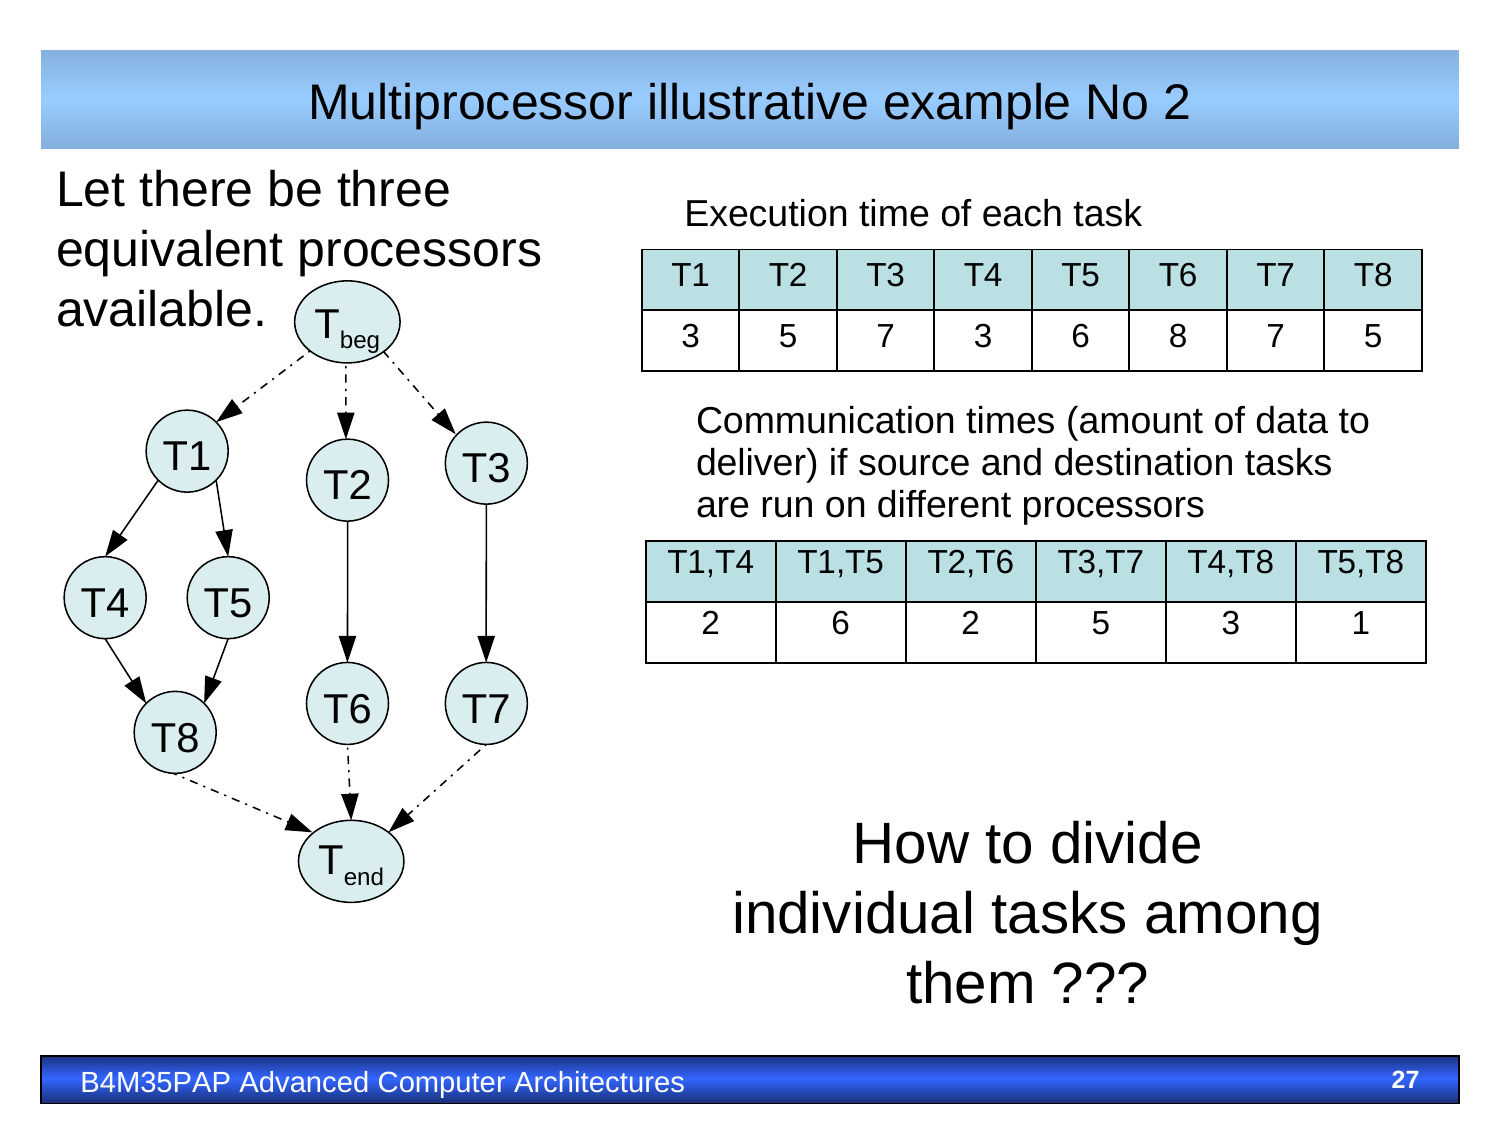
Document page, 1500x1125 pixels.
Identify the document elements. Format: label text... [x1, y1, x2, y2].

text_box [347, 744, 352, 821]
text_box Execution time of each task [669, 185, 1158, 243]
table_header T1 [643, 250, 738, 309]
table_header T2,T6 [907, 542, 1035, 601]
table_header T5 [1033, 250, 1128, 309]
text_box T6 [306, 662, 389, 745]
table_header T7 [1228, 250, 1323, 309]
title Multiprocessor illustrative example No 2 [41, 50, 1459, 149]
table_header T6 [1130, 250, 1226, 309]
text_box [204, 638, 229, 704]
text_box T2 [306, 439, 389, 522]
table_header T3,T7 [1037, 542, 1165, 601]
table_cell 3 [935, 311, 1031, 370]
text_box Tend [298, 820, 404, 903]
table_header T1,T4 [647, 542, 775, 601]
table_cell 8 [1130, 311, 1226, 370]
table_header T4 [935, 250, 1031, 309]
text_box T7 [445, 662, 528, 745]
table_cell 5 [740, 311, 836, 370]
table_cell 5 [1037, 603, 1165, 662]
text_box T5 [187, 556, 270, 639]
table_header T1,T5 [777, 542, 905, 601]
text_box [216, 350, 311, 423]
text_box Tbeg [294, 280, 401, 363]
list Let there be three equivalent processors available. [41, 148, 628, 344]
text_box Communication times (amount of data to deliver) if source and destination tasks are run on different processors [681, 391, 1400, 533]
text_box How to divide individual tasks among them ??? [714, 798, 1341, 1023]
table_cell 5 [1325, 311, 1421, 370]
table_cell 3 [643, 311, 738, 370]
text_box [173, 773, 313, 833]
text_box [216, 480, 229, 557]
text_box [105, 480, 159, 557]
table_header T8 [1325, 250, 1421, 309]
table_cell 3 [1167, 603, 1295, 662]
table_cell 6 [1033, 311, 1128, 370]
text_box T4 [64, 556, 147, 639]
text_box [105, 638, 147, 704]
text_box T1 [146, 410, 229, 493]
text_box [388, 744, 487, 833]
table_cell 7 [1228, 311, 1323, 370]
table_header T2 [740, 250, 836, 309]
text_box T8 [134, 691, 217, 774]
table_cell 2 [647, 603, 775, 662]
text_box [383, 350, 456, 435]
table_header T3 [838, 250, 933, 309]
table_cell 1 [1297, 603, 1425, 662]
text_box T3 [445, 422, 528, 505]
table_cell 7 [838, 311, 933, 370]
table_cell 2 [907, 603, 1035, 662]
table_header T5,T8 [1297, 542, 1425, 601]
table_cell 6 [777, 603, 905, 662]
table_header T4,T8 [1167, 542, 1295, 601]
